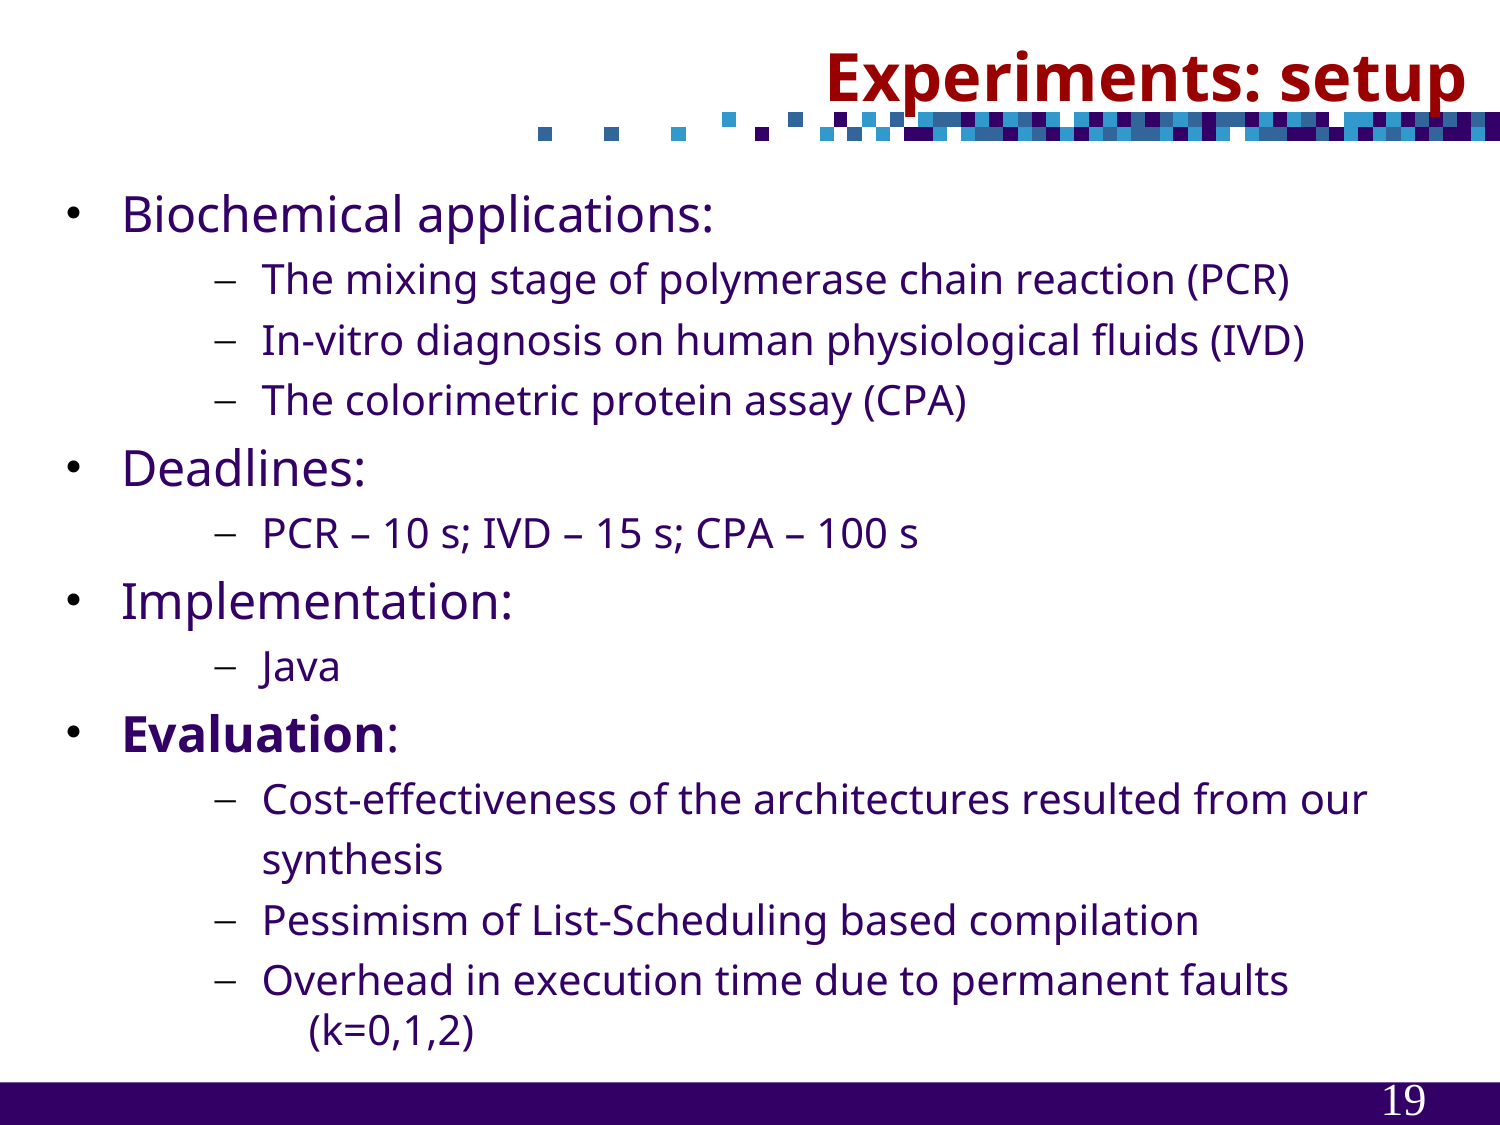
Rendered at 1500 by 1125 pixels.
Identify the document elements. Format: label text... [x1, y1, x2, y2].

title Experiments: setup [0, 24, 1500, 125]
list Biochemical applications: The mixing stage of polymerase chain reaction (PCR) In-vitro diagnosis on human physiological fluids (IVD) The colorimetric protein assay (CPA) Deadlines: PCR – 10 s; IVD – 15 s; CPA – 100 s Implementation: Java Evaluation: Cost-effectiveness of the architectures resulted from our synthesis Pessimism of List-Scheduling based compilation Overhead in execution time due to permanent faults (k=0,1,2) [50, 174, 1450, 1125]
